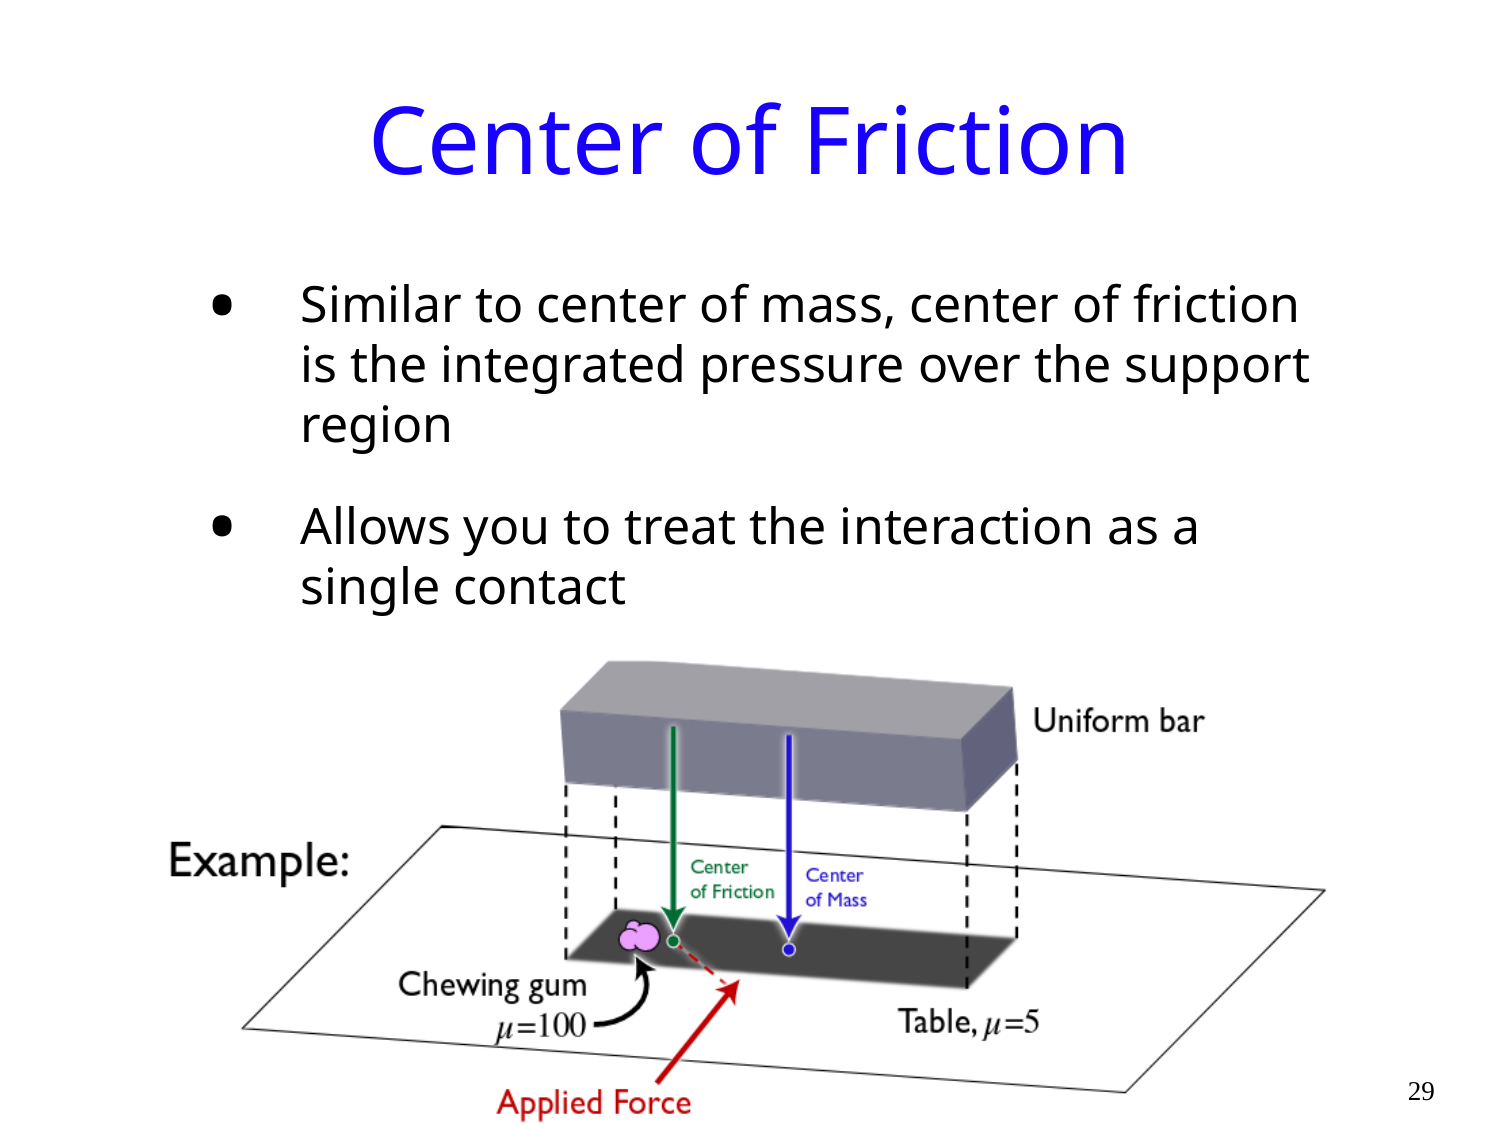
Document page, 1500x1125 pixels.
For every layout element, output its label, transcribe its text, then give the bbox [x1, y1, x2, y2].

list Similar to center of mass, center of friction is the integrated pressure over the support region Allows you to treat the interaction as a single contact [146, 201, 1354, 686]
picture [158, 647, 1334, 1125]
title Center of Friction [146, 21, 1354, 201]
